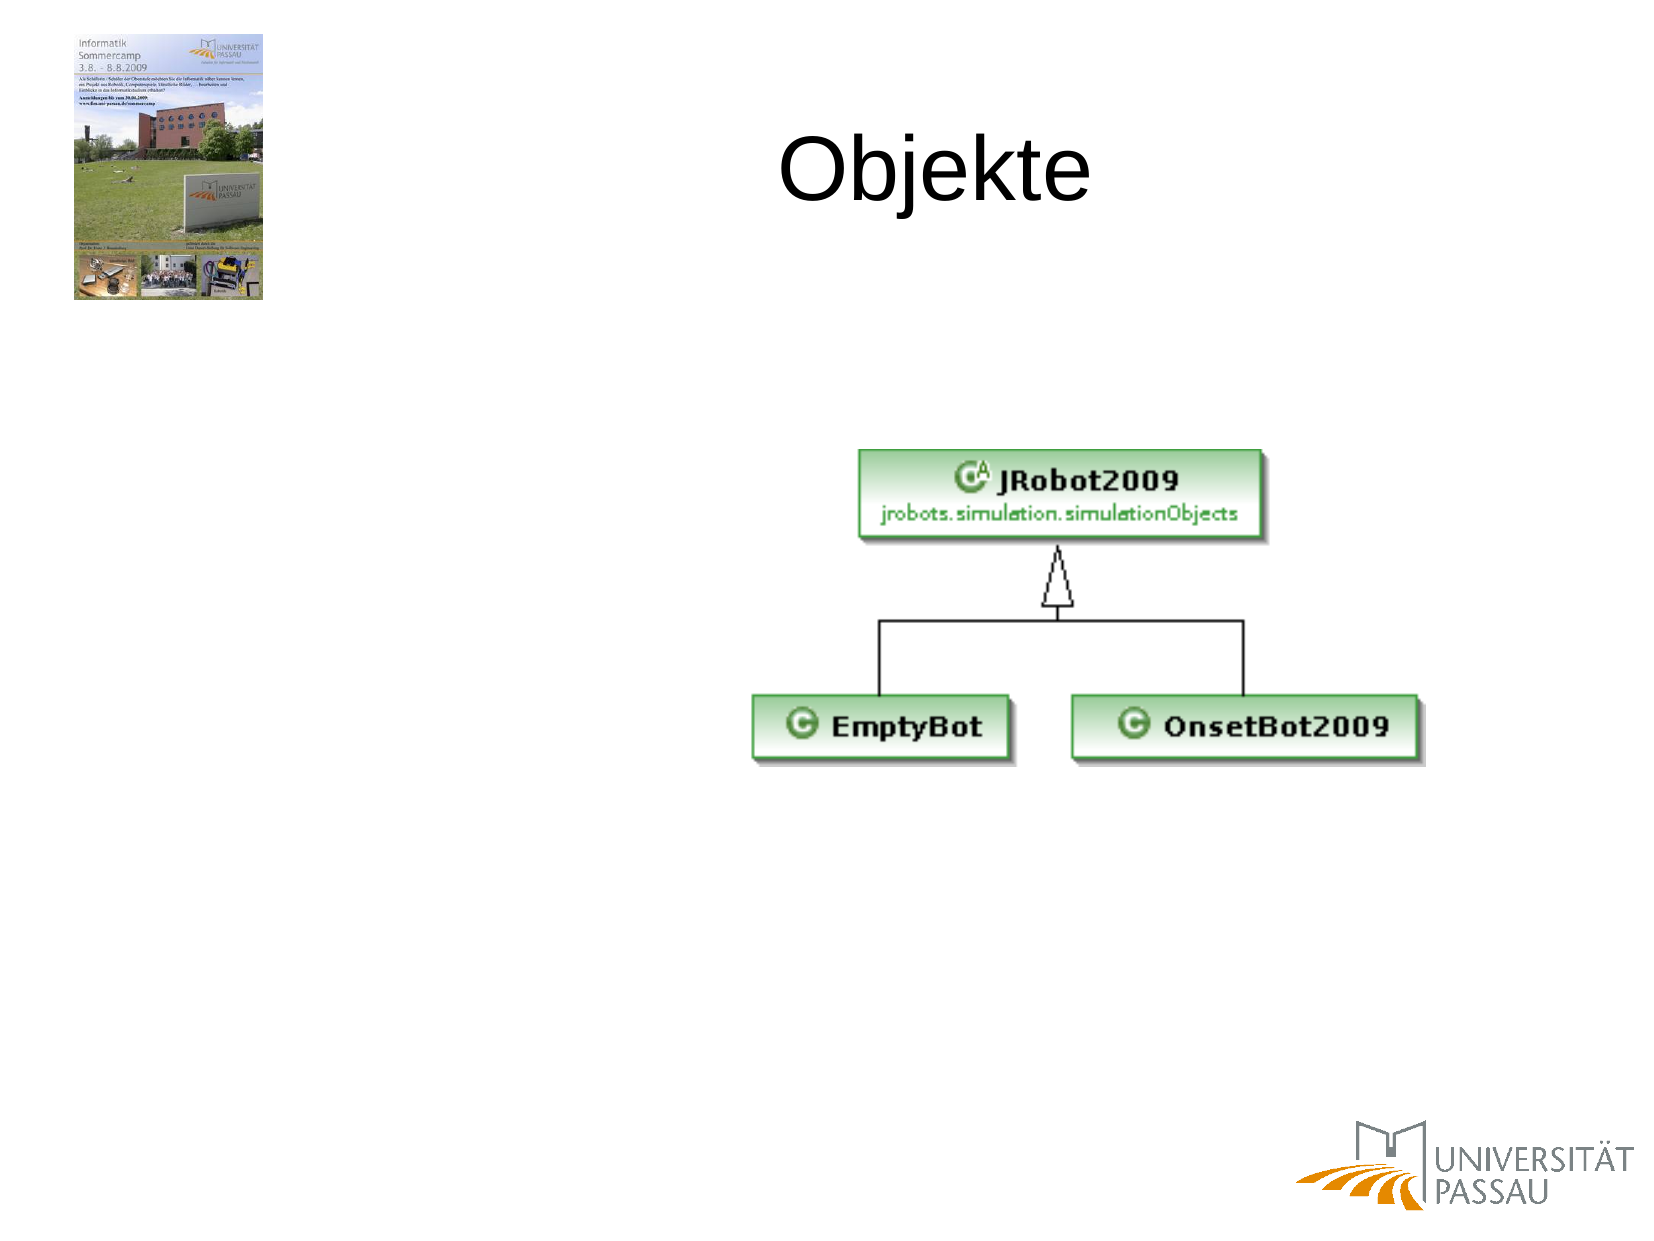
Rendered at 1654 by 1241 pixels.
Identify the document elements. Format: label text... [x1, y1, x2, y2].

picture [1295, 1120, 1634, 1211]
title Objekte [300, 37, 1571, 301]
picture [74, 34, 263, 300]
picture [750, 449, 1426, 767]
